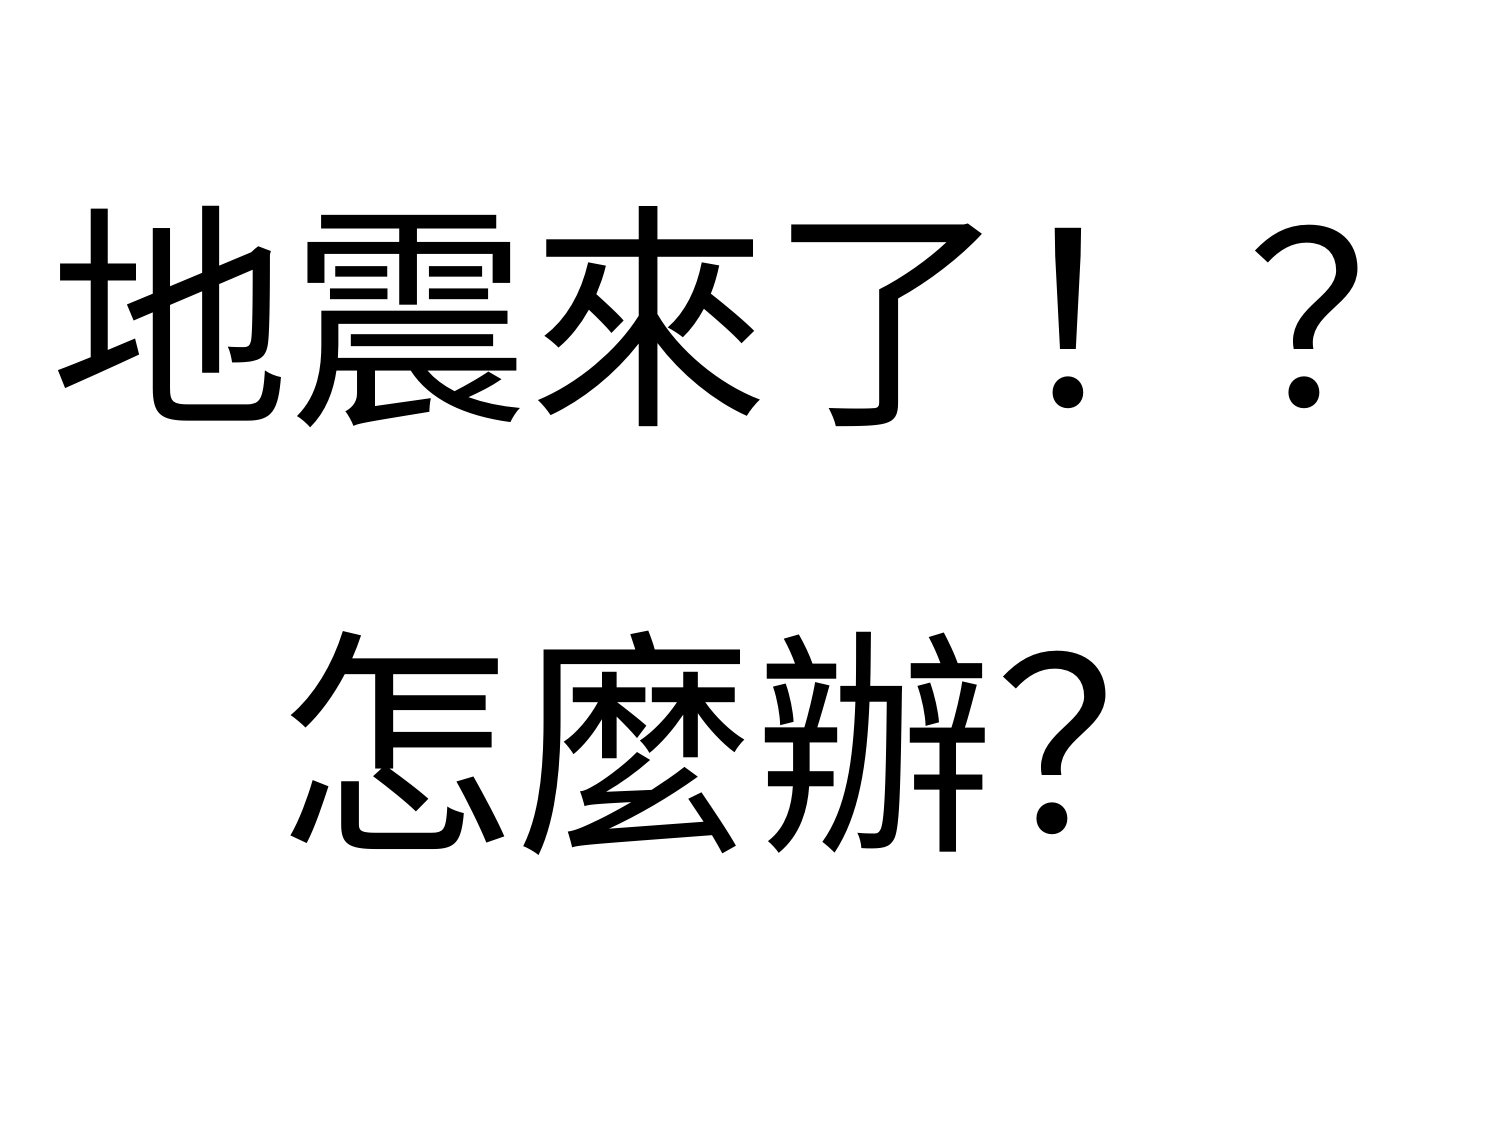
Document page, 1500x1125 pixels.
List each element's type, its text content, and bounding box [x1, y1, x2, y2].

text_box 怎麼辦？ [123, 586, 1388, 889]
text_box 地震來了！？ [35, 160, 1477, 464]
